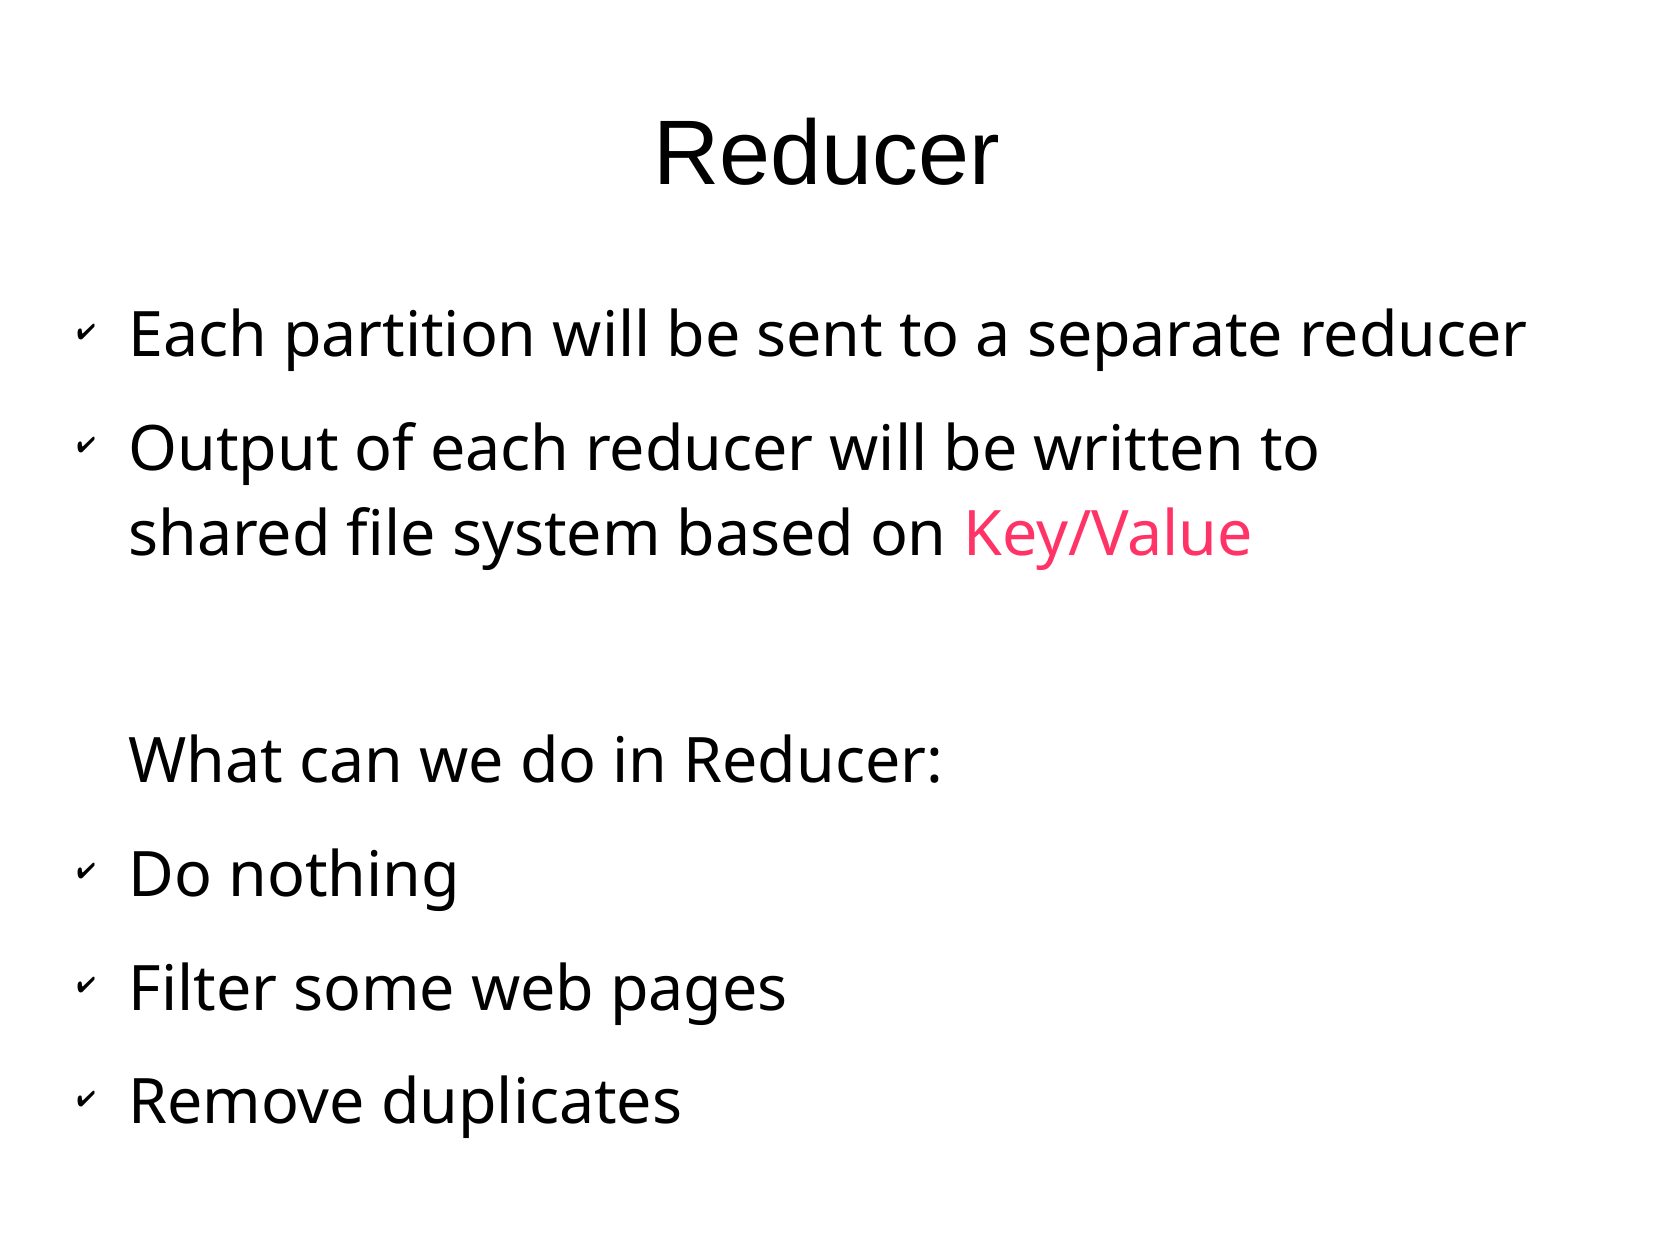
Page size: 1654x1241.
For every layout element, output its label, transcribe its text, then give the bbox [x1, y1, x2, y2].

title Reducer [82, 49, 1571, 257]
list Each partition will be sent to a separate reducer Output of each reducer will be written to shared file system based on Key/Value What can we do in Reducer: Do nothing Filter some web pages Remove duplicates [60, 290, 1538, 1156]
